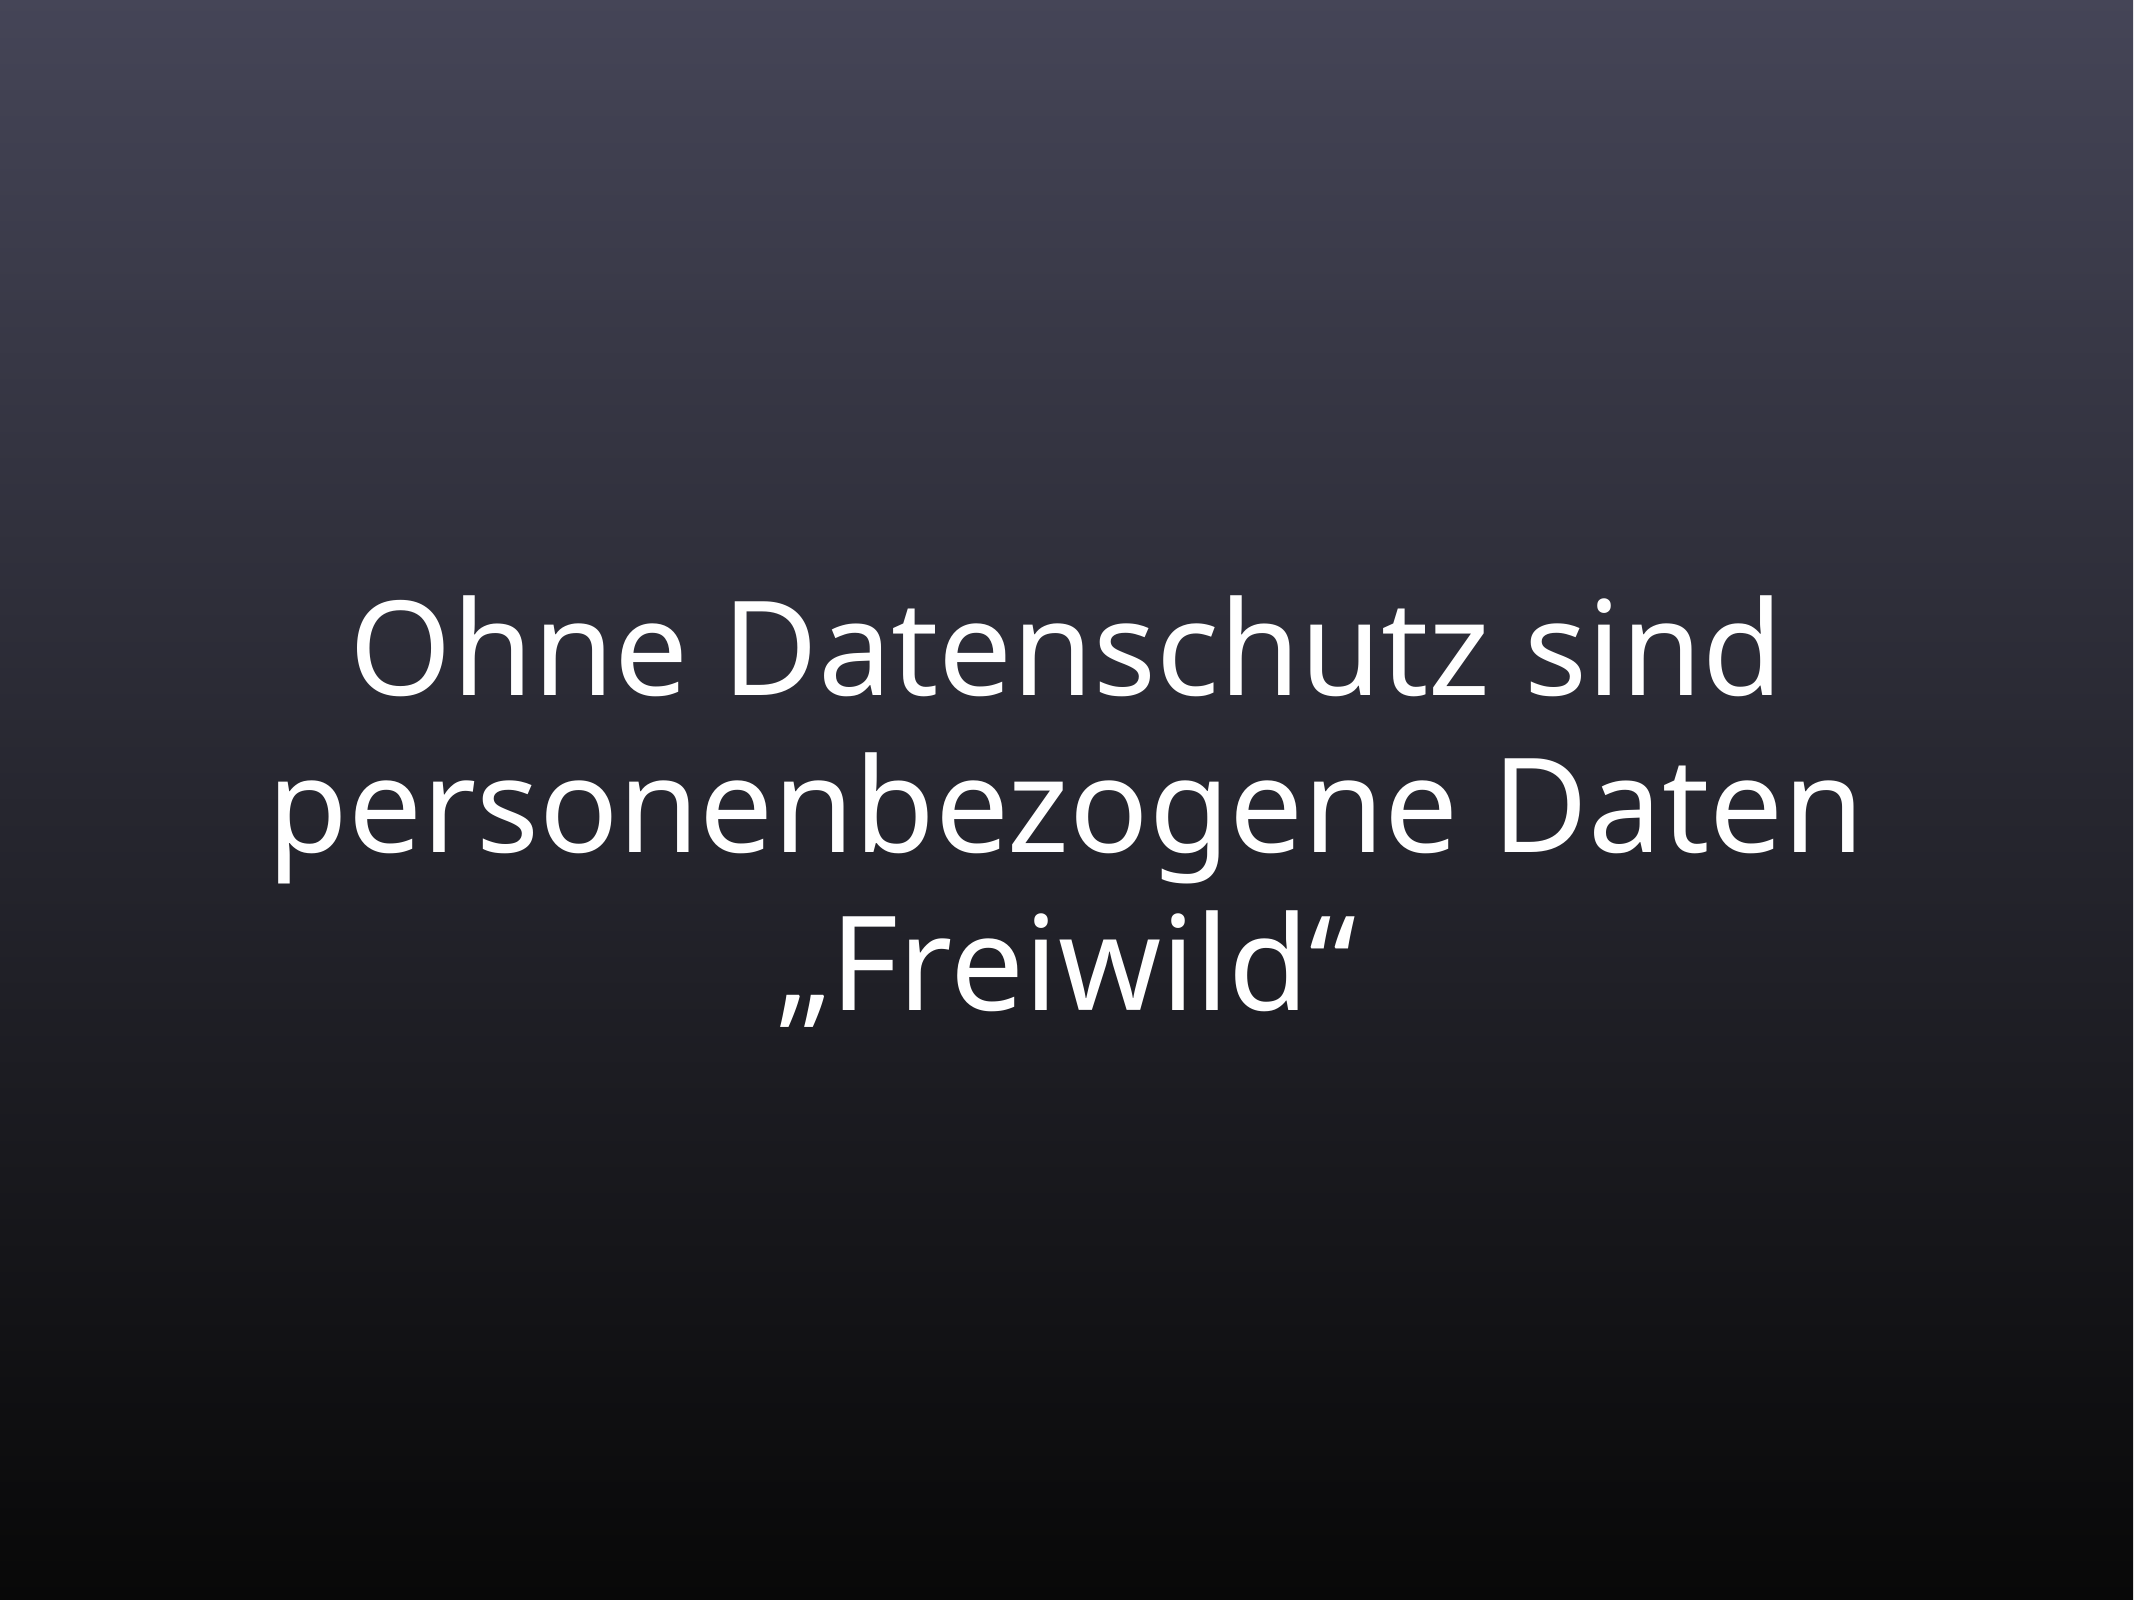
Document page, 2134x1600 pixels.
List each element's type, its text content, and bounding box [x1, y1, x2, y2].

title Ohne Datenschutz sind personenbezogene Daten „Freiwild“ [208, 487, 1925, 1113]
